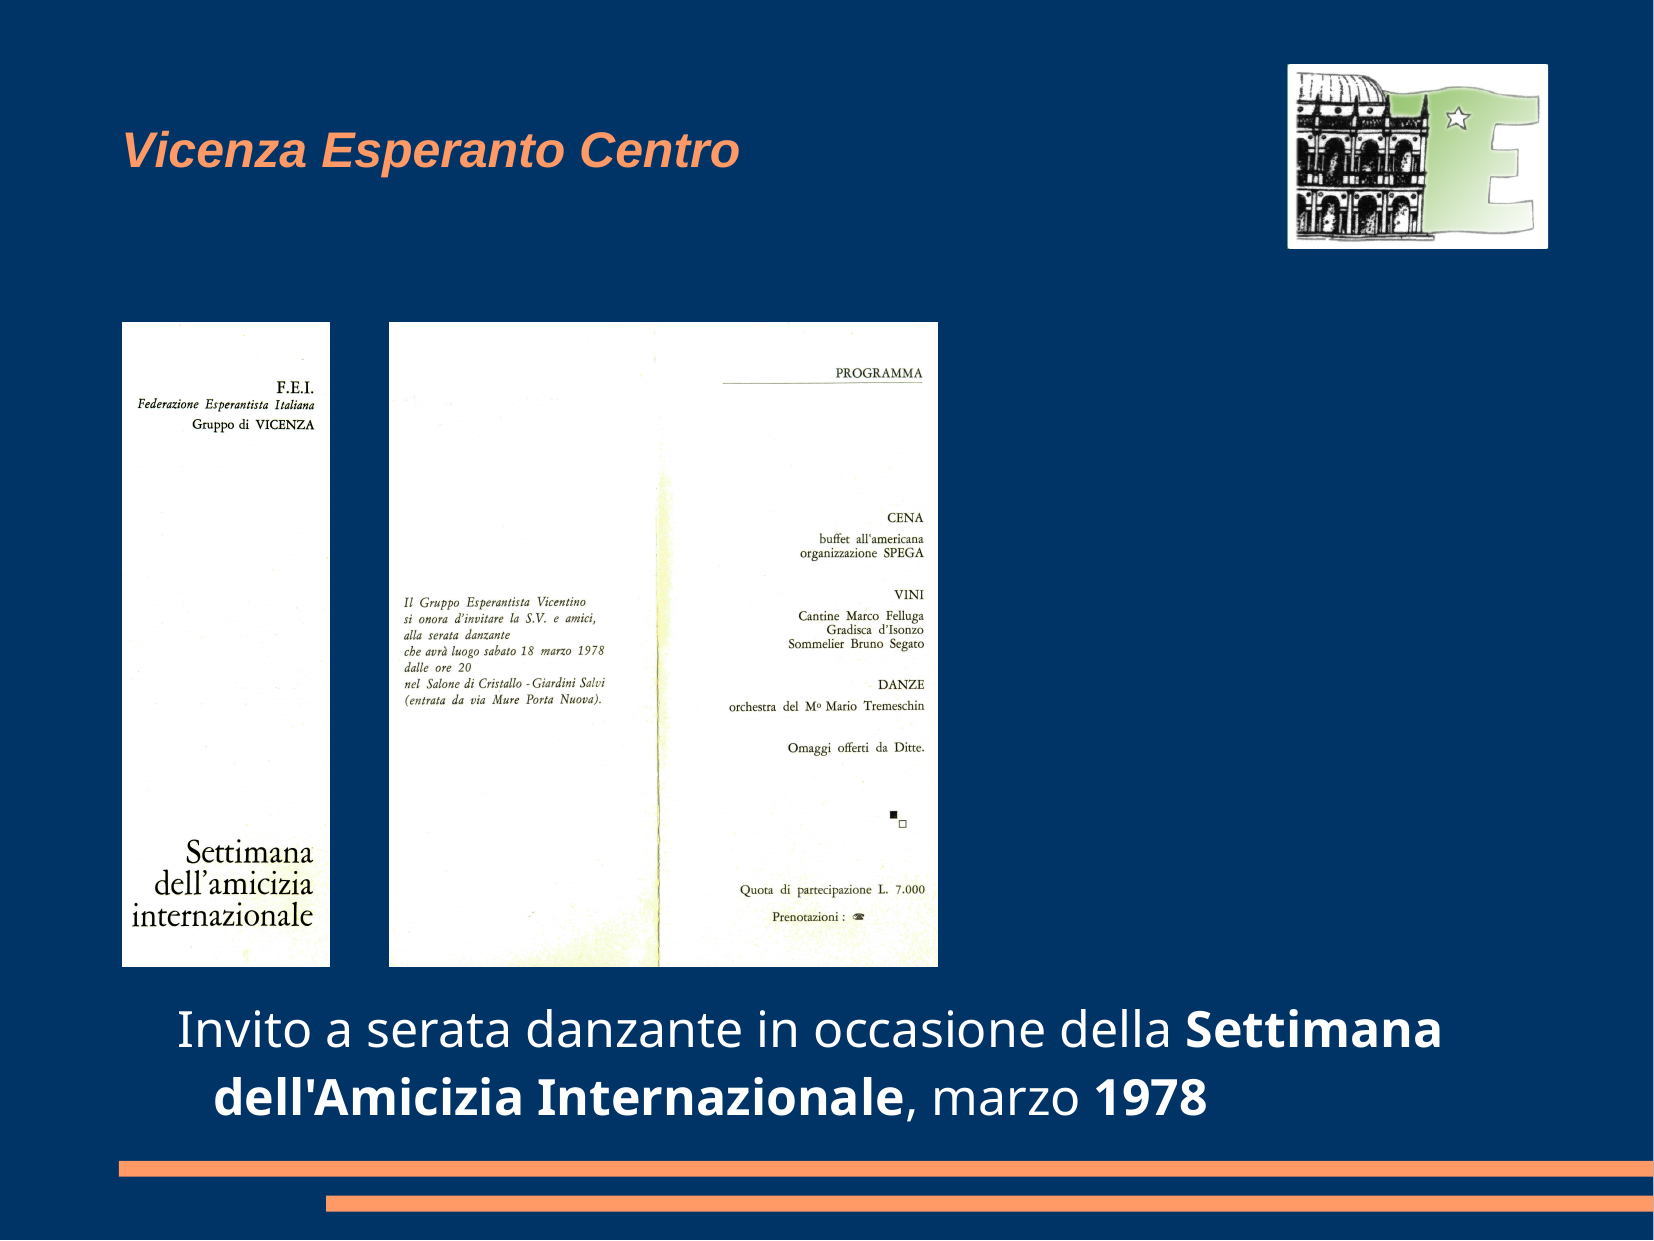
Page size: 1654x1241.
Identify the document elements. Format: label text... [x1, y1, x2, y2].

title Vicenza Esperanto Centro [121, 46, 1534, 254]
text_box Invito a serata danzante in occasione della Settimana dell'Amicizia Internazionale, marzo 1978 [163, 986, 1583, 1134]
picture [1287, 64, 1549, 249]
picture [122, 322, 330, 967]
picture [389, 322, 938, 967]
